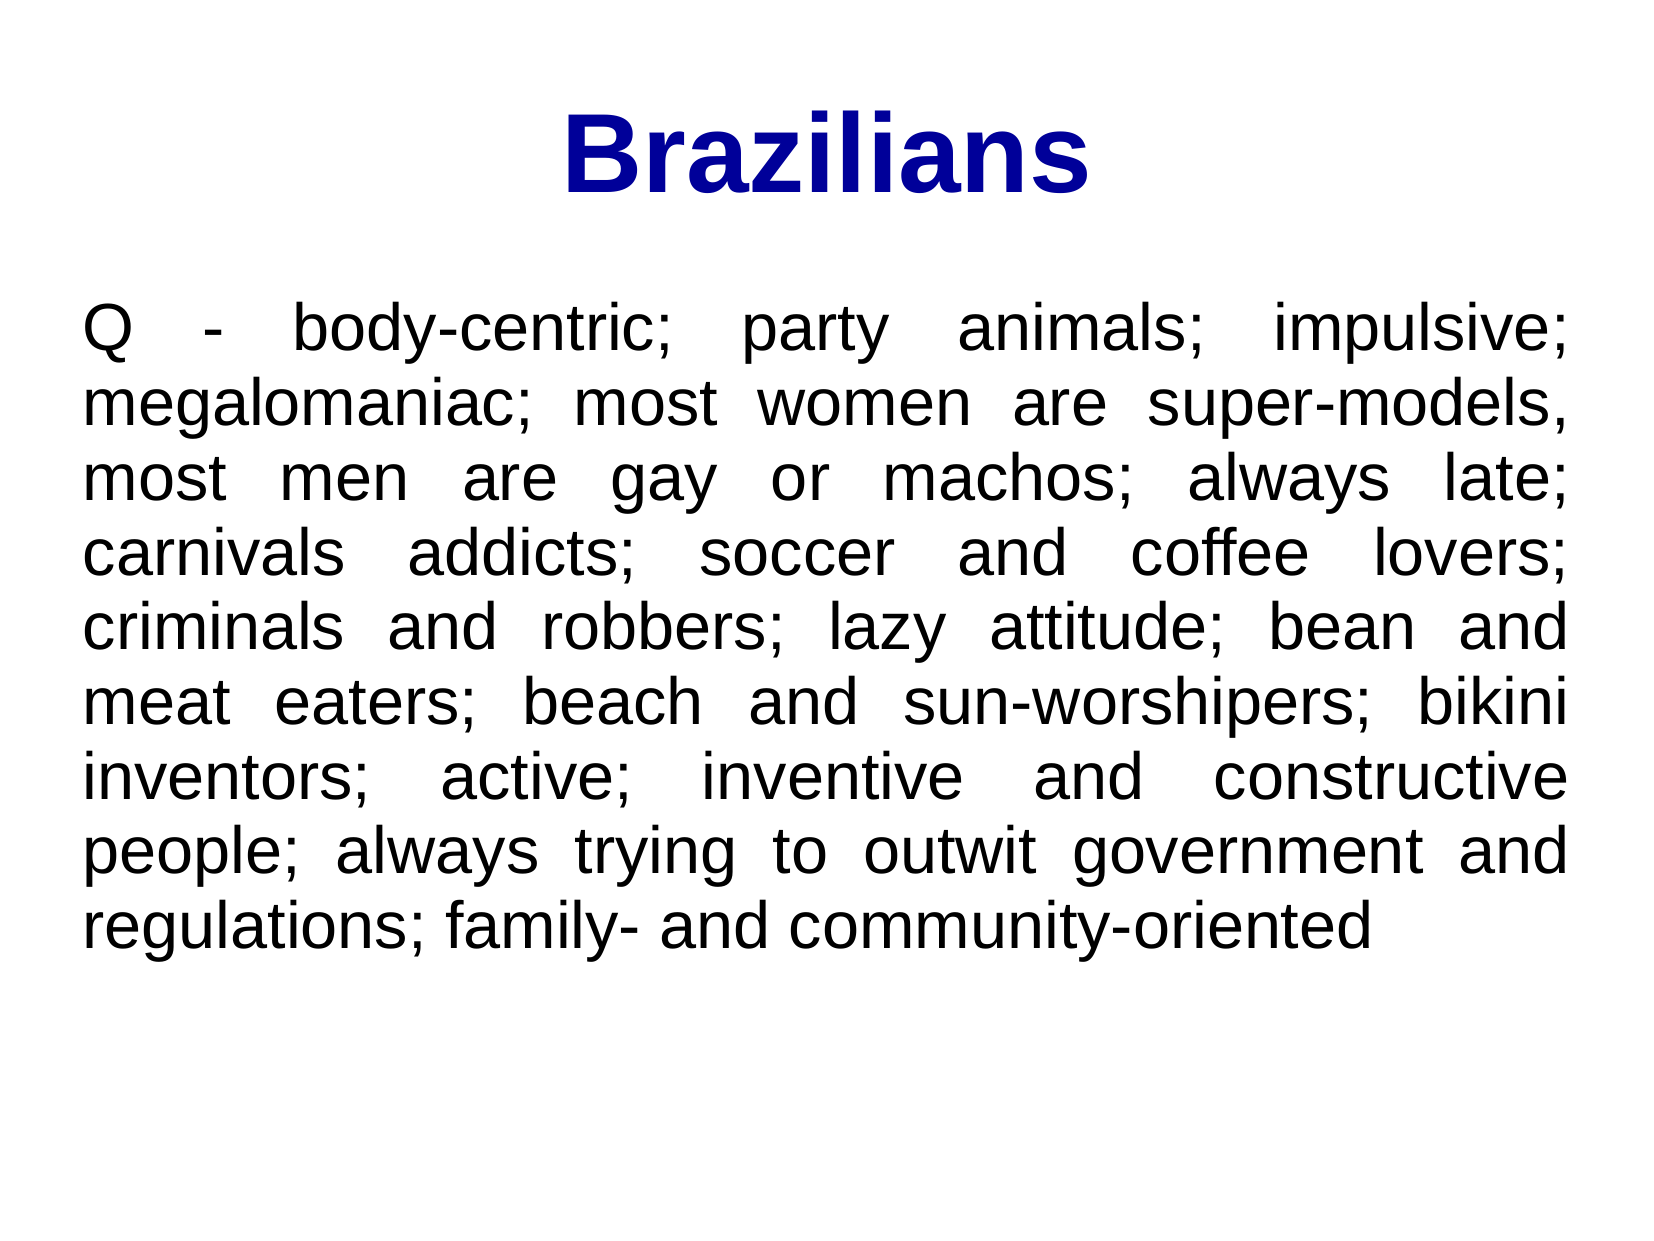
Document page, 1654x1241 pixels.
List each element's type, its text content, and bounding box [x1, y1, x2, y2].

title Brazilians [82, 49, 1571, 257]
list Q - body-centric; party animals; impulsive; megalomaniac; most women are super-models, most men are gay or machos; always late; carnivals addicts; soccer and coffee lovers; criminals and robbers; lazy attitude; bean and meat eaters; beach and sun-worshipers; bikini inventors; active; inventive and constructive people; always trying to outwit government and regulations; family- and community-oriented [82, 290, 1571, 1109]
